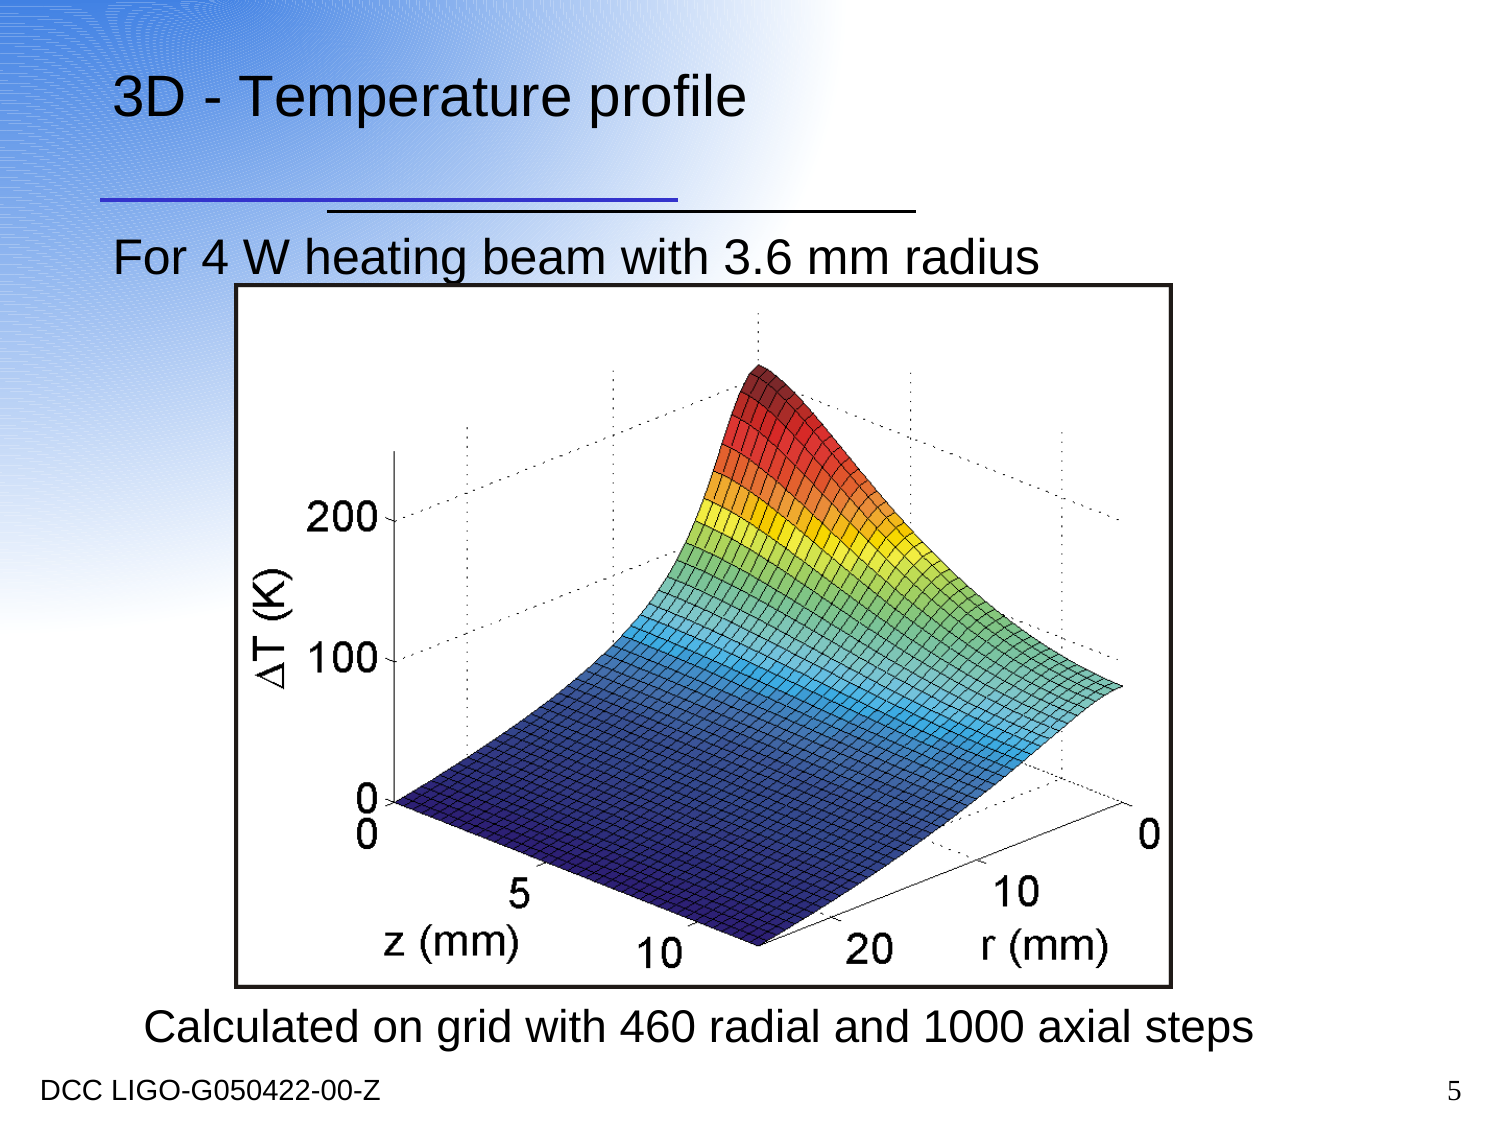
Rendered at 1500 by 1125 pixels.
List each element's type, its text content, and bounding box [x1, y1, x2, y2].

list Calculated on grid with 460 radial and 1000 axial steps [143, 997, 1356, 1052]
picture [234, 283, 1173, 989]
title 3D - Temperature profile [112, 24, 1388, 163]
list For 4 W heating beam with 3.6 mm radius [112, 225, 1388, 989]
